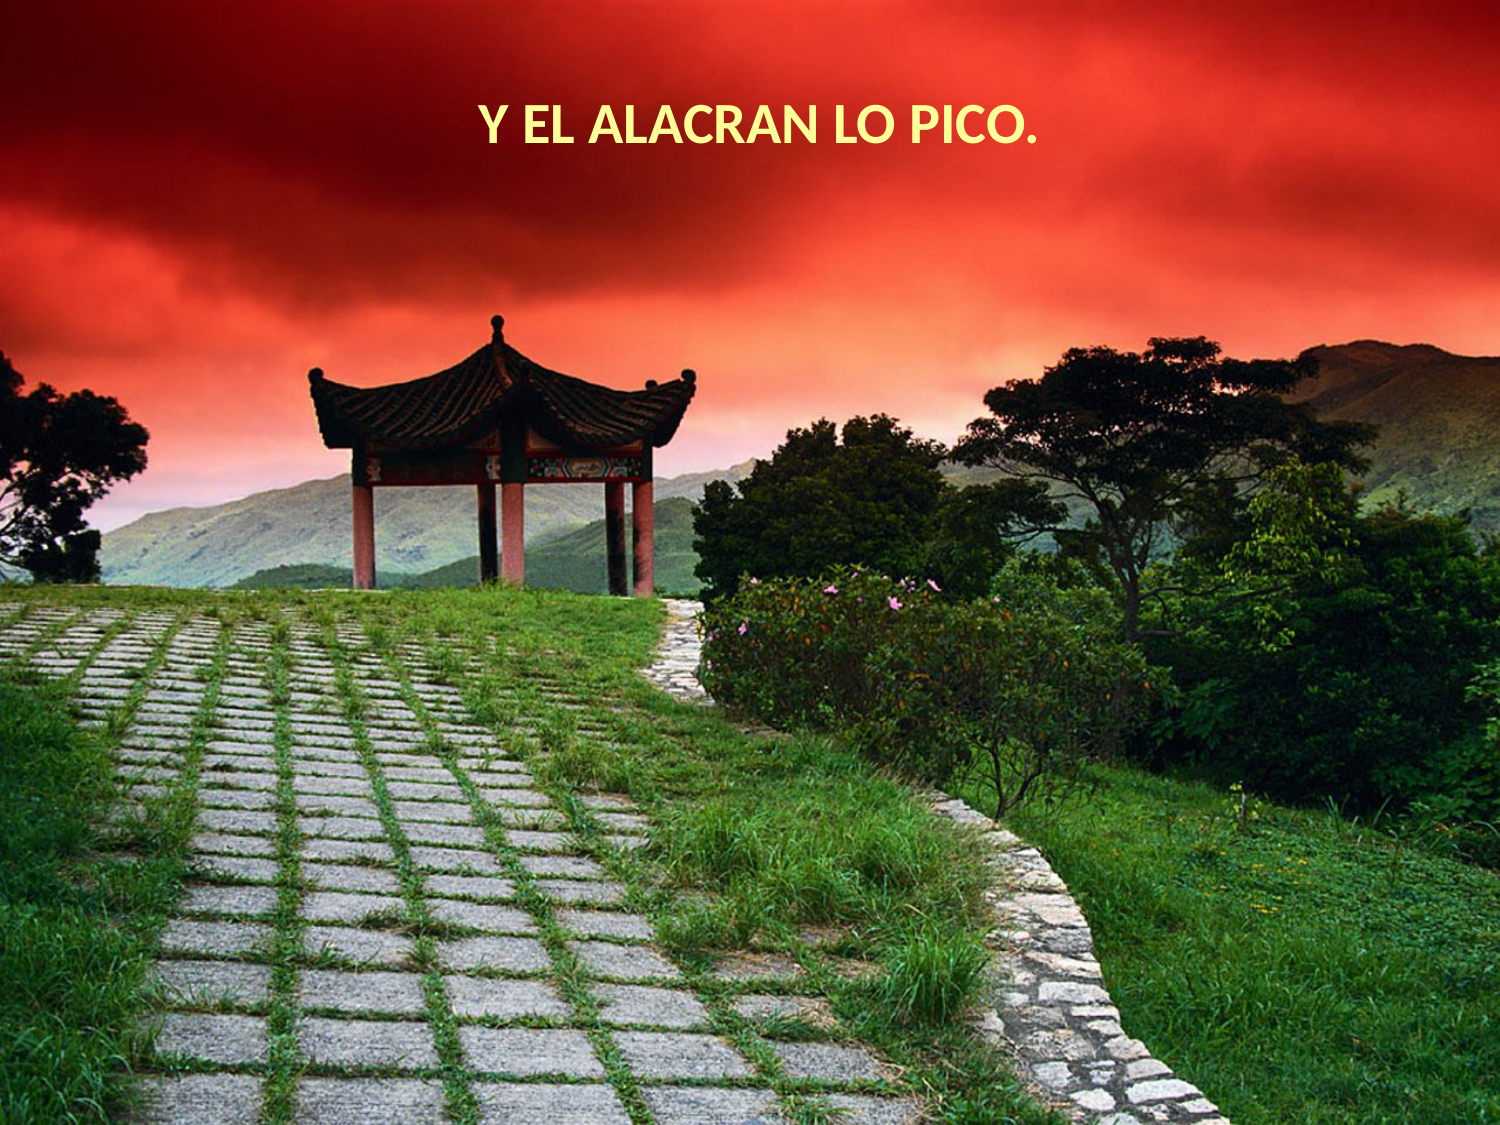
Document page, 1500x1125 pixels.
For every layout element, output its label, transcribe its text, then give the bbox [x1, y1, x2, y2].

text_box Y EL ALACRAN LO PICO. [437, 23, 1056, 174]
picture [0, 0, 1500, 1125]
